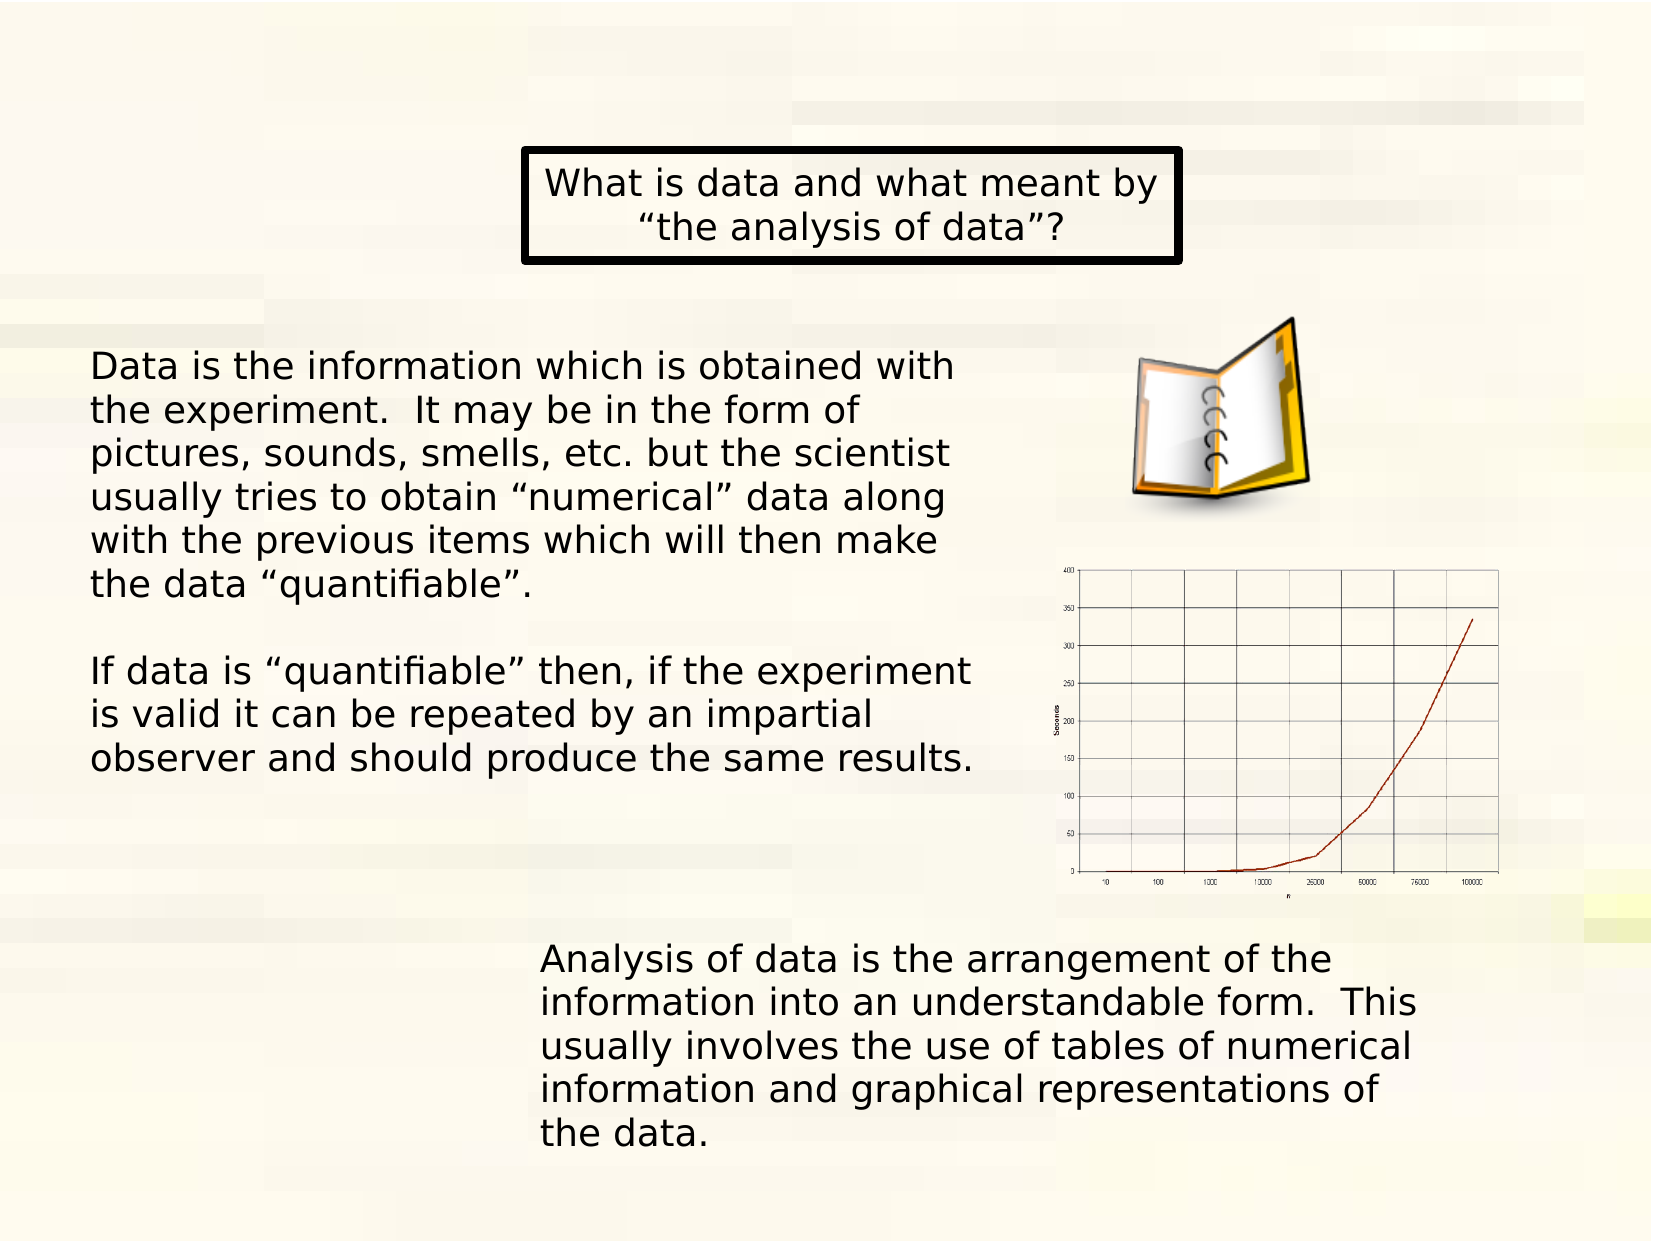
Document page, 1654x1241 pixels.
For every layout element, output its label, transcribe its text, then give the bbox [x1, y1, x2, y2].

text_box What is data and what meant by “the analysis of data”? [525, 150, 1179, 261]
text_box Data is the information which is obtained with the experiment. It may be in the form of pictures, sounds, smells, etc. but the scientist usually tries to obtain “numerical” data along with the previous items which will then make the data “quantifiable”. If data is “quantifiable” then, if the experiment is valid it can be repeated by an impartial observer and should produce the same results. [75, 337, 1013, 788]
picture [0, 2, 1651, 1241]
text_box Analysis of data is the arrangement of the information into an understandable form. This usually involves the use of tables of numerical information and graphical representations of the data. [525, 930, 1463, 1163]
